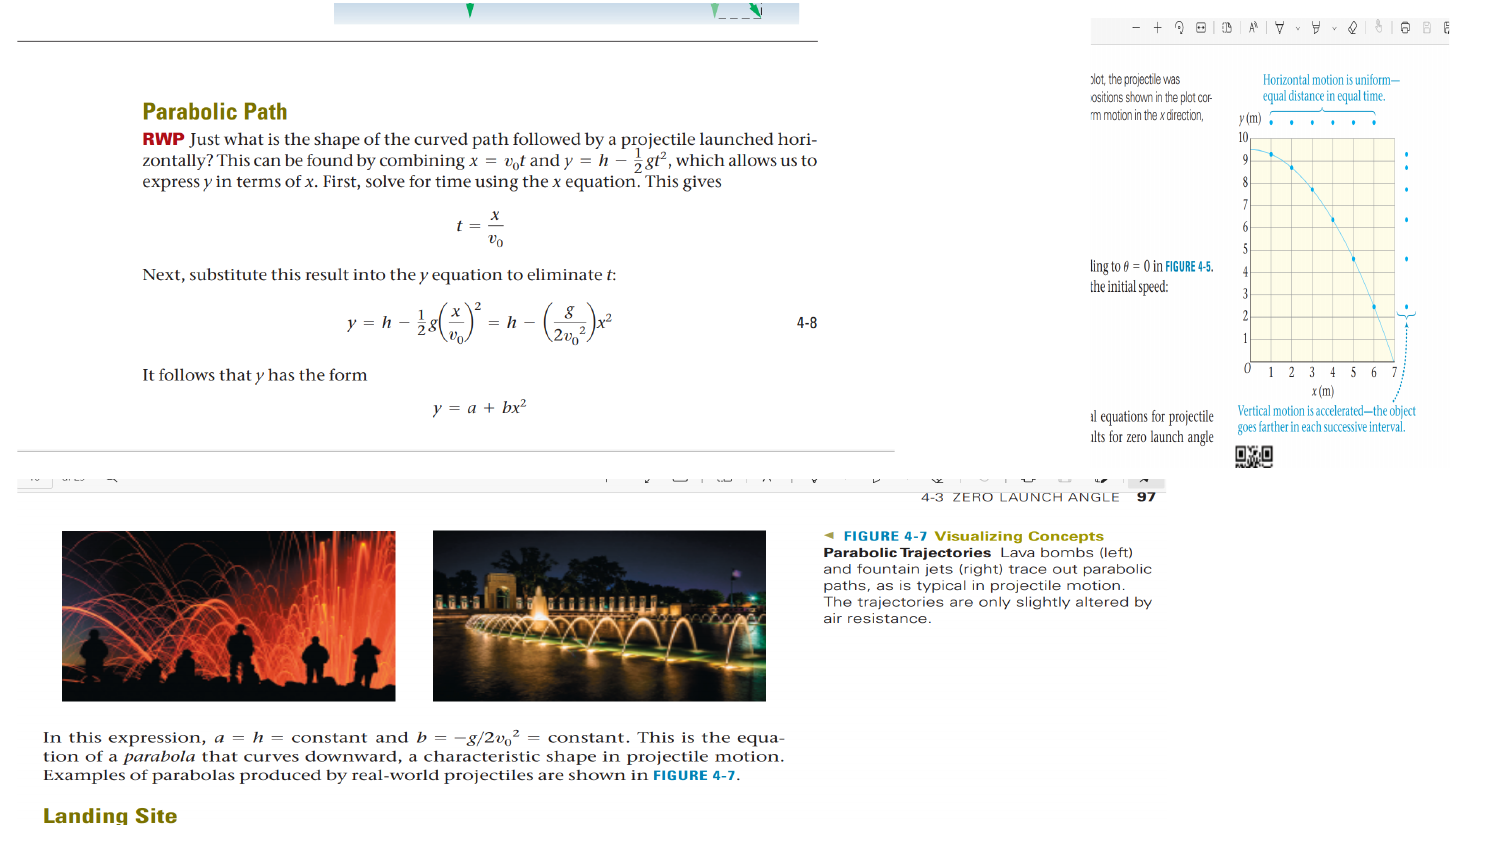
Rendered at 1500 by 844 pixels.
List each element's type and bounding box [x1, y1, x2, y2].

picture [1090, 18, 1450, 468]
picture [17, 479, 1167, 825]
picture [17, 3, 895, 452]
